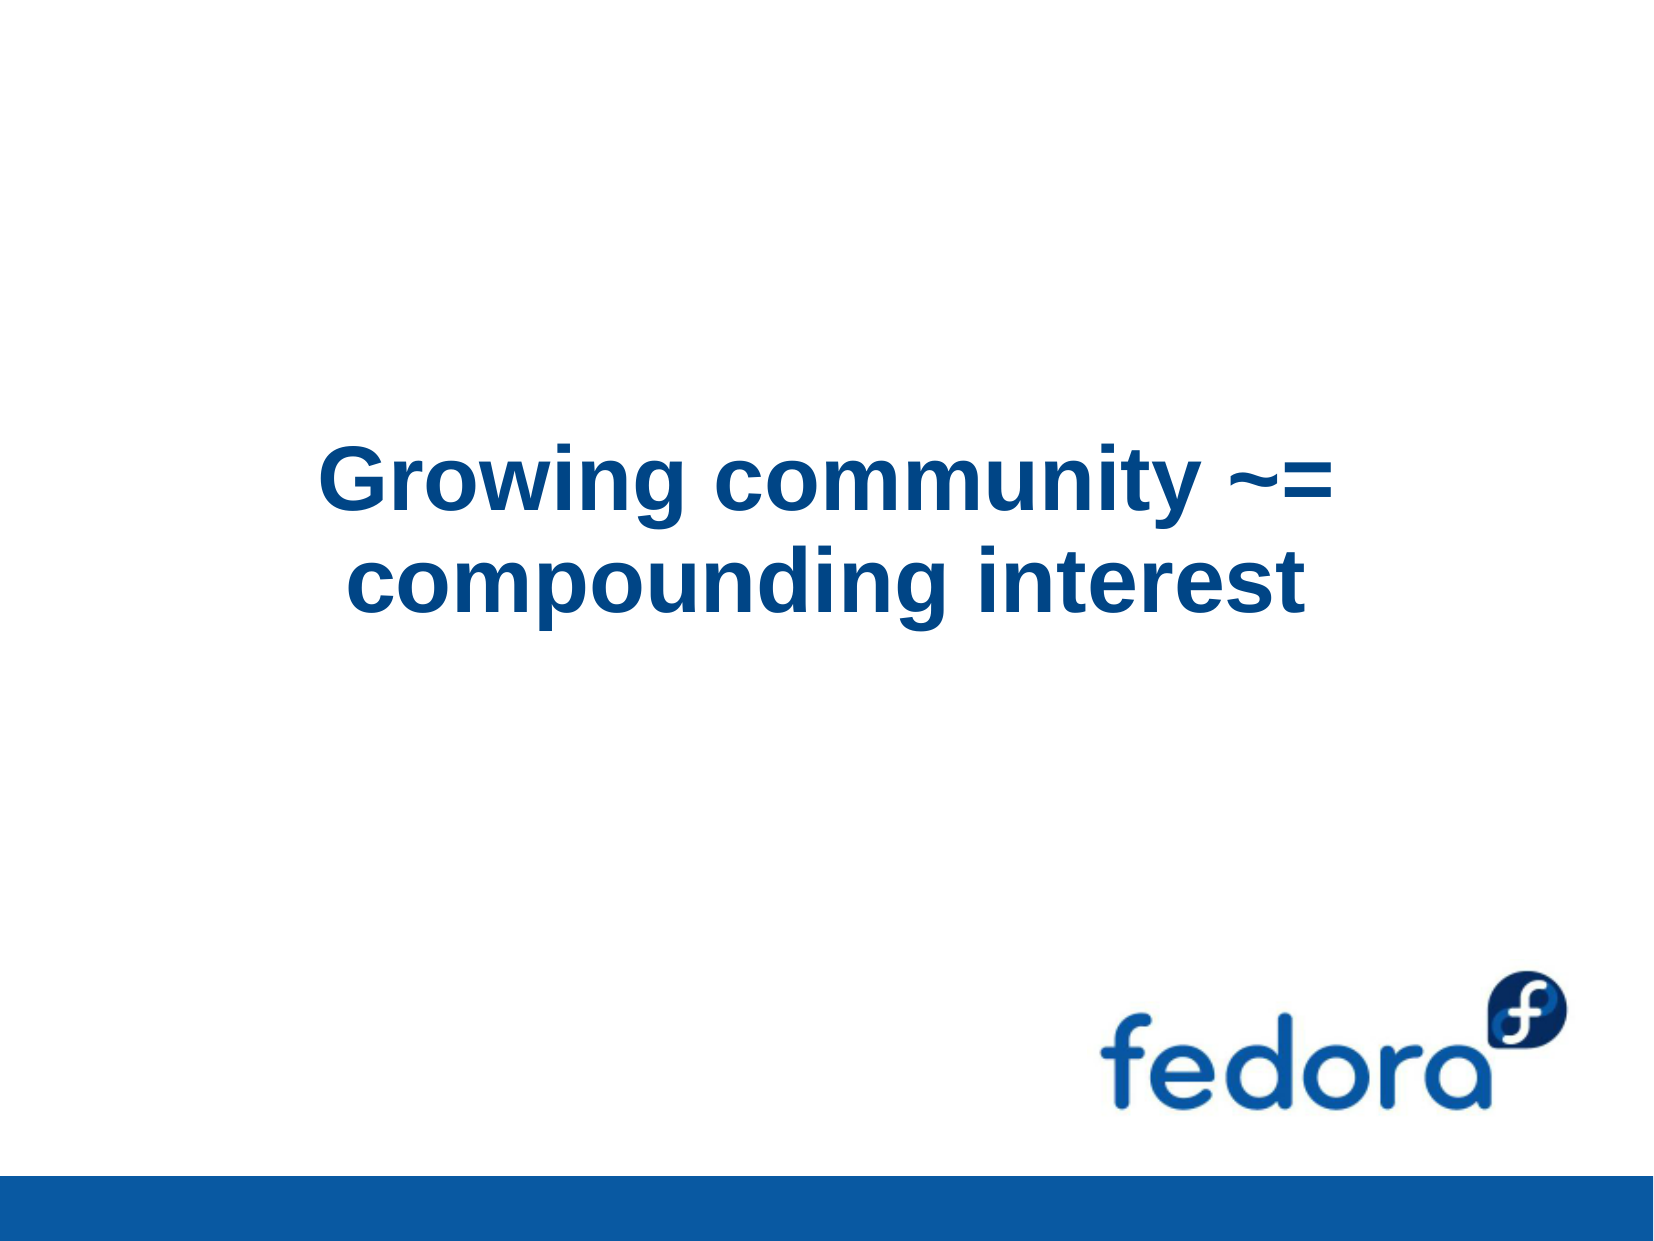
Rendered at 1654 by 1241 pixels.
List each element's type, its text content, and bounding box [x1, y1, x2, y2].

subtitle Growing community ~= compounding interest [82, 56, 1571, 1102]
picture [0, 1176, 1654, 1241]
picture [1087, 959, 1576, 1125]
